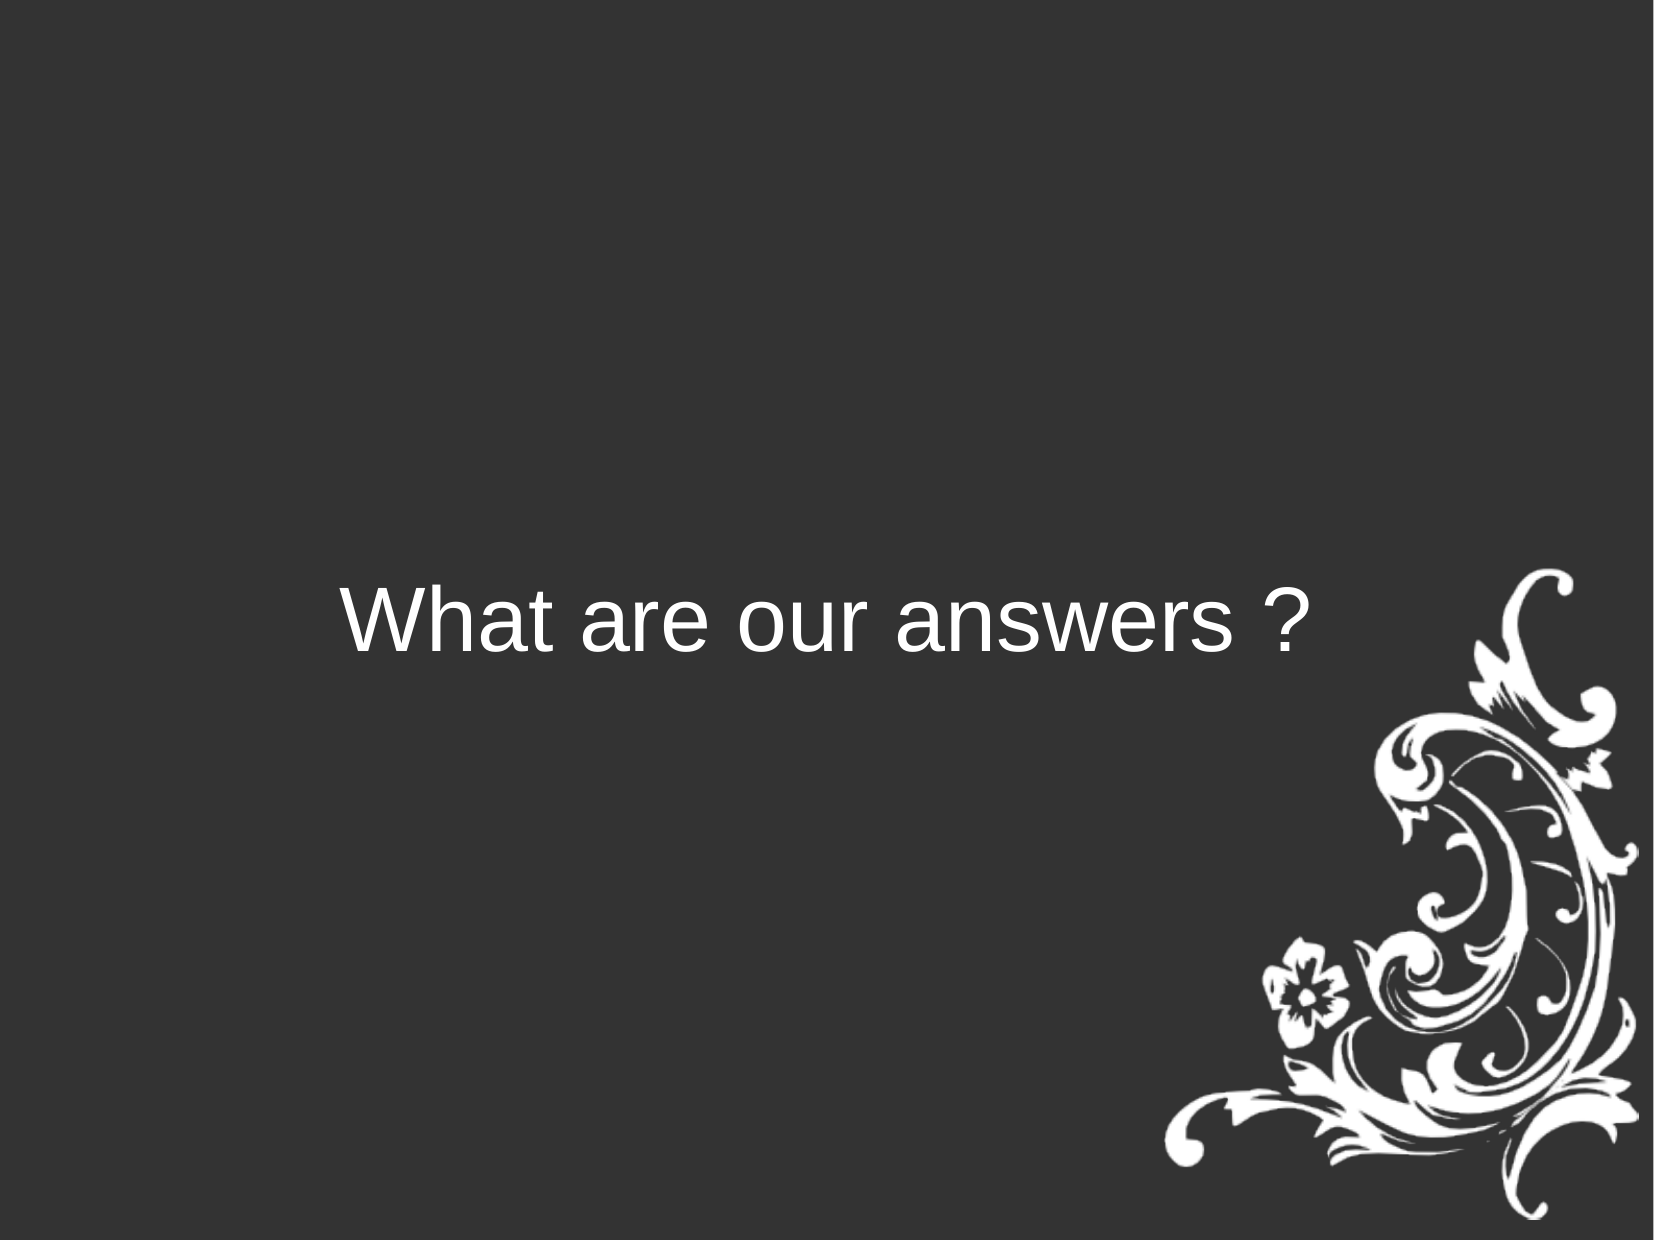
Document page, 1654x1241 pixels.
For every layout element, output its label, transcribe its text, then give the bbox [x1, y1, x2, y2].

title What are our answers ? [82, 516, 1571, 724]
picture [1155, 554, 1639, 1220]
